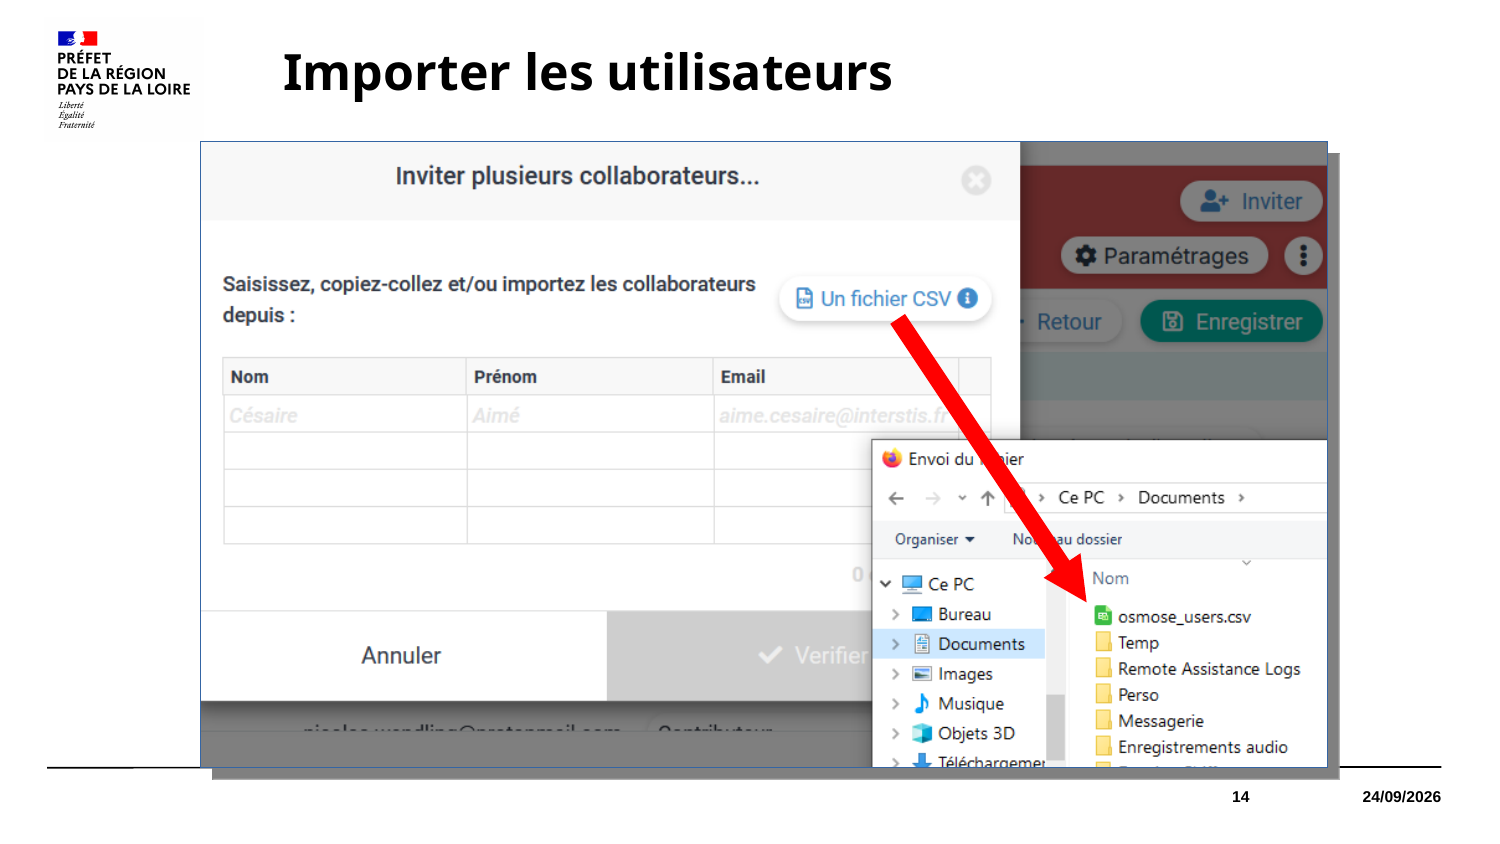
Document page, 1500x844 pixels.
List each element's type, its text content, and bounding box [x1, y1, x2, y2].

picture [44, 17, 1328, 768]
title Importer les utilisateurs [283, 47, 1347, 166]
